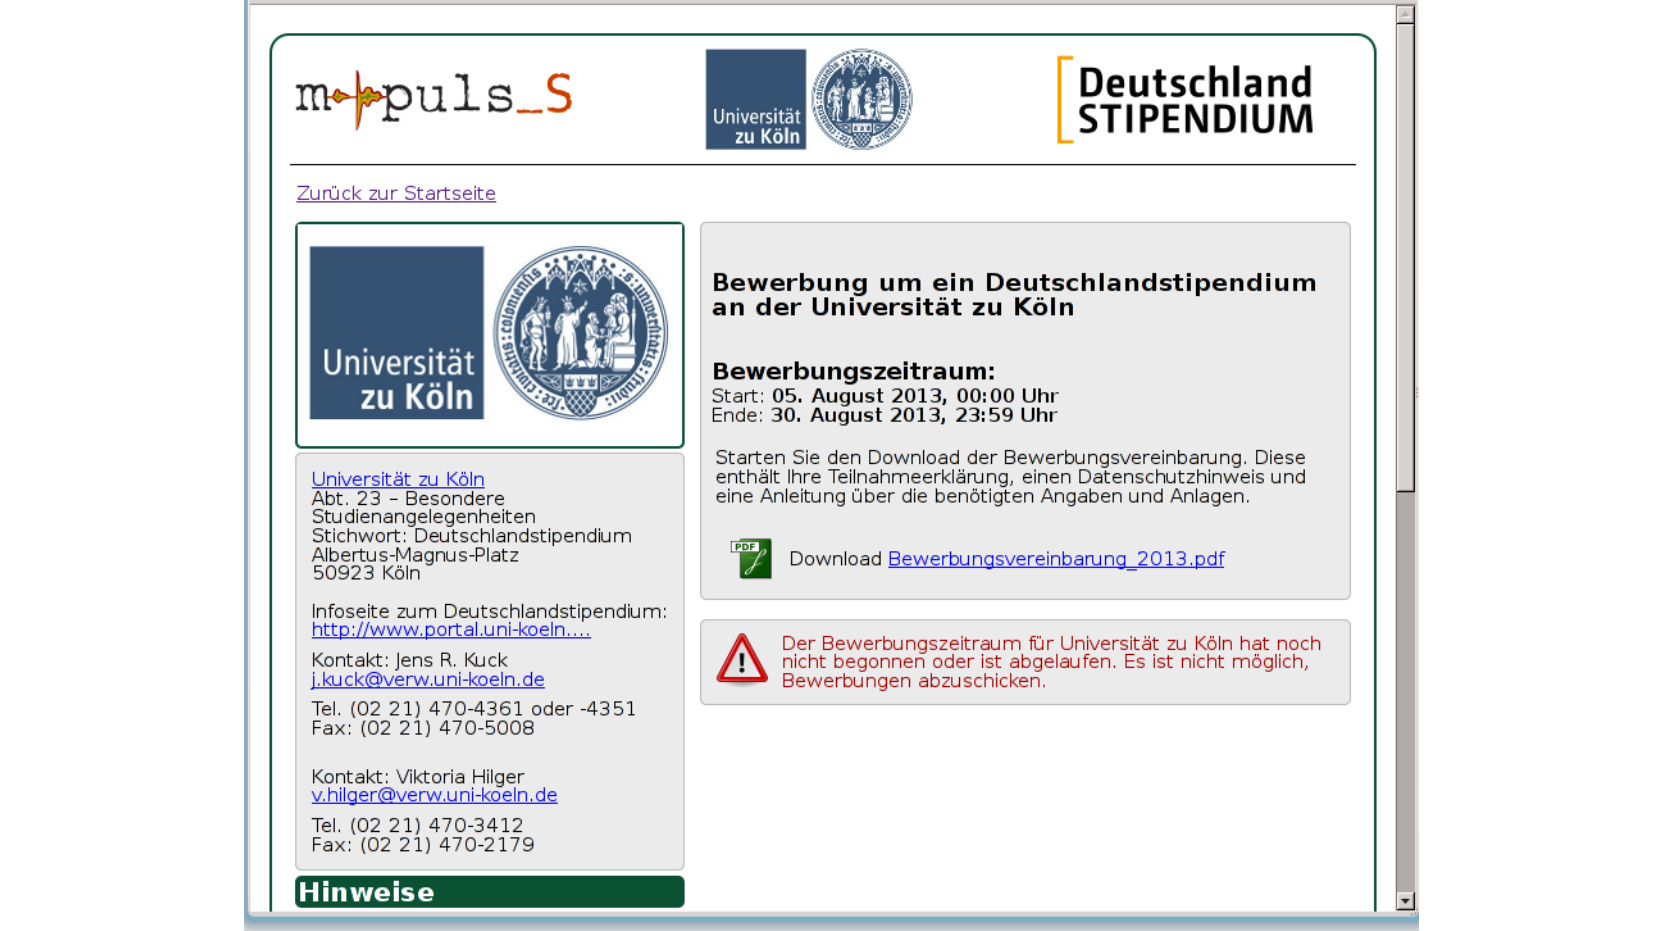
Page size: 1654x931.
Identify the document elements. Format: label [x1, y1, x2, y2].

picture [244, 0, 1419, 931]
